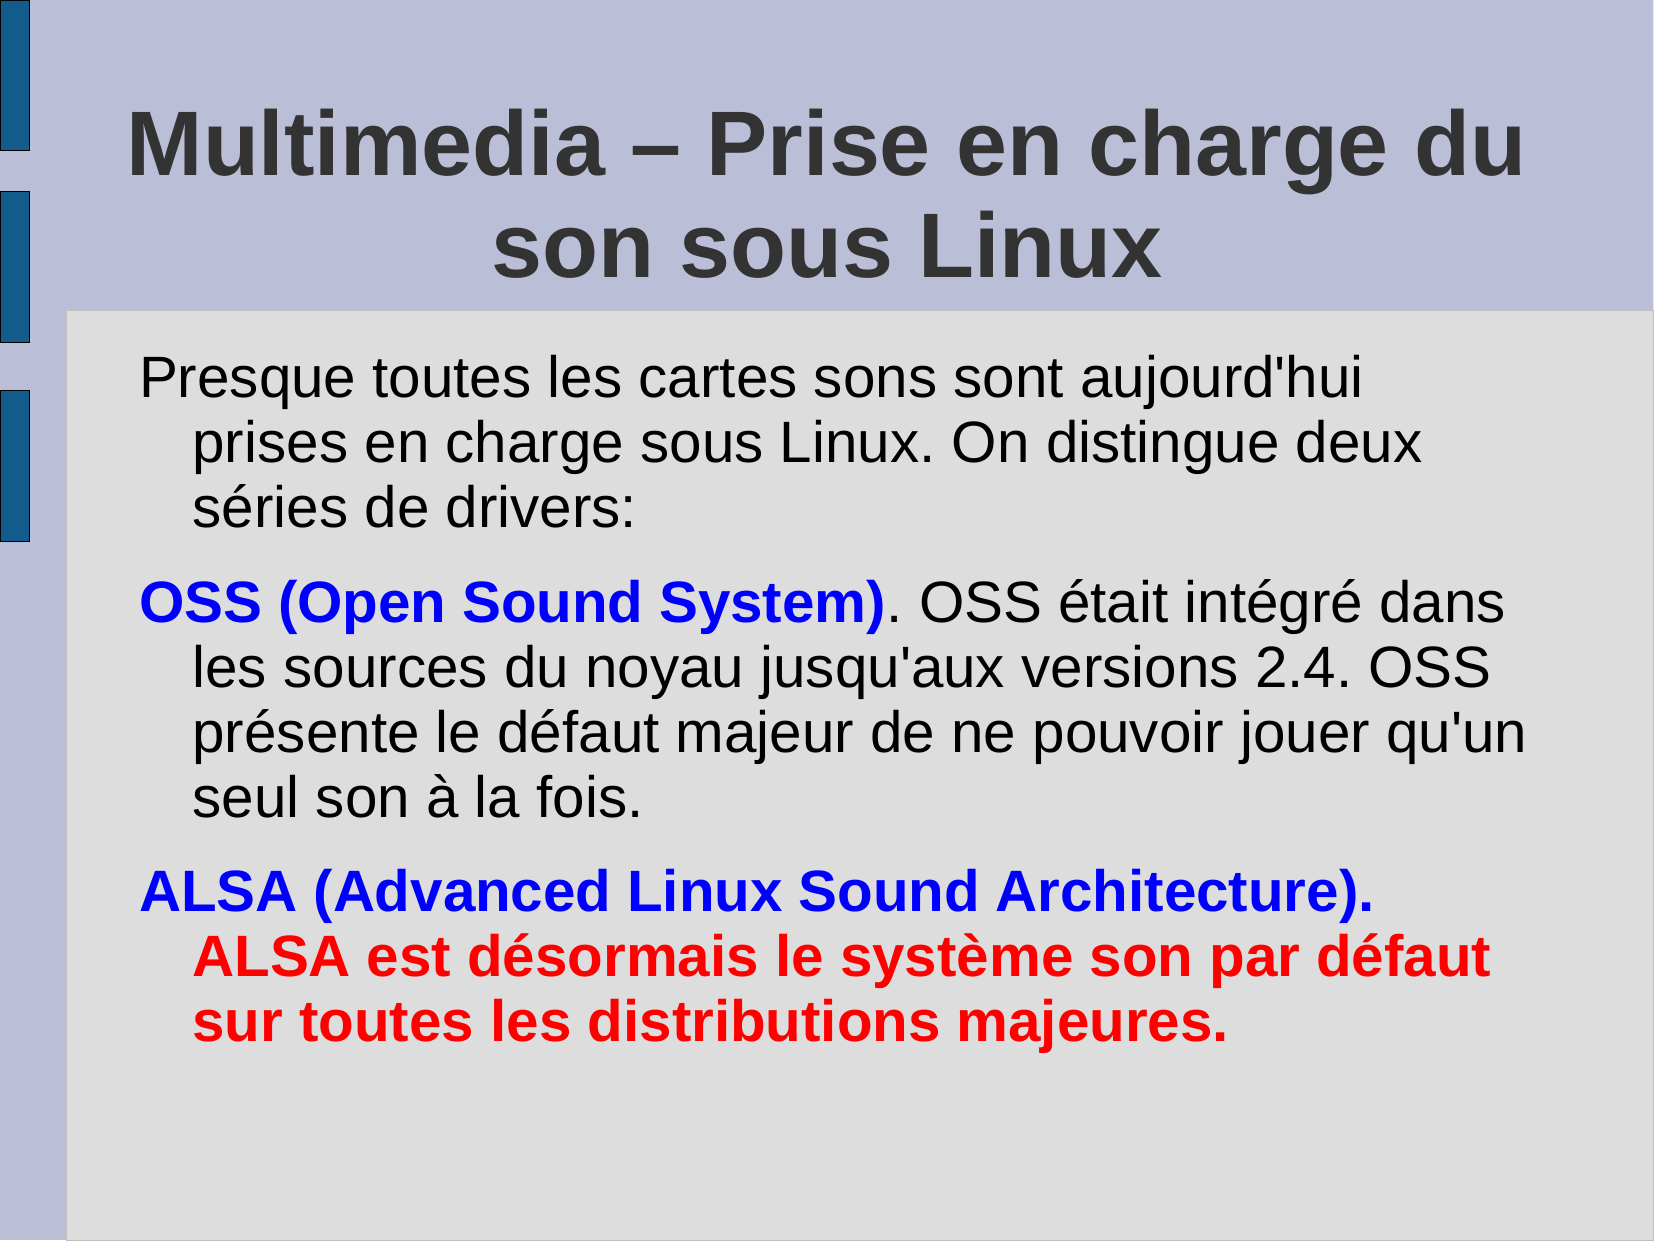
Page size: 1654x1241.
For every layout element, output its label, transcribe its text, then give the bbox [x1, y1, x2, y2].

list Presque toutes les cartes sons sont aujourd'hui prises en charge sous Linux. On distingue deux séries de drivers: OSS (Open Sound System). OSS était intégré dans les sources du noyau jusqu'aux versions 2.4. OSS présente le défaut majeur de ne pouvoir jouer qu'un seul son à la fois. ALSA (Advanced Linux Sound Architecture). ALSA est désormais le système son par défaut sur toutes les distributions majeures. [121, 344, 1534, 1127]
title Multimedia – Prise en charge du son sous Linux [121, 91, 1534, 299]
